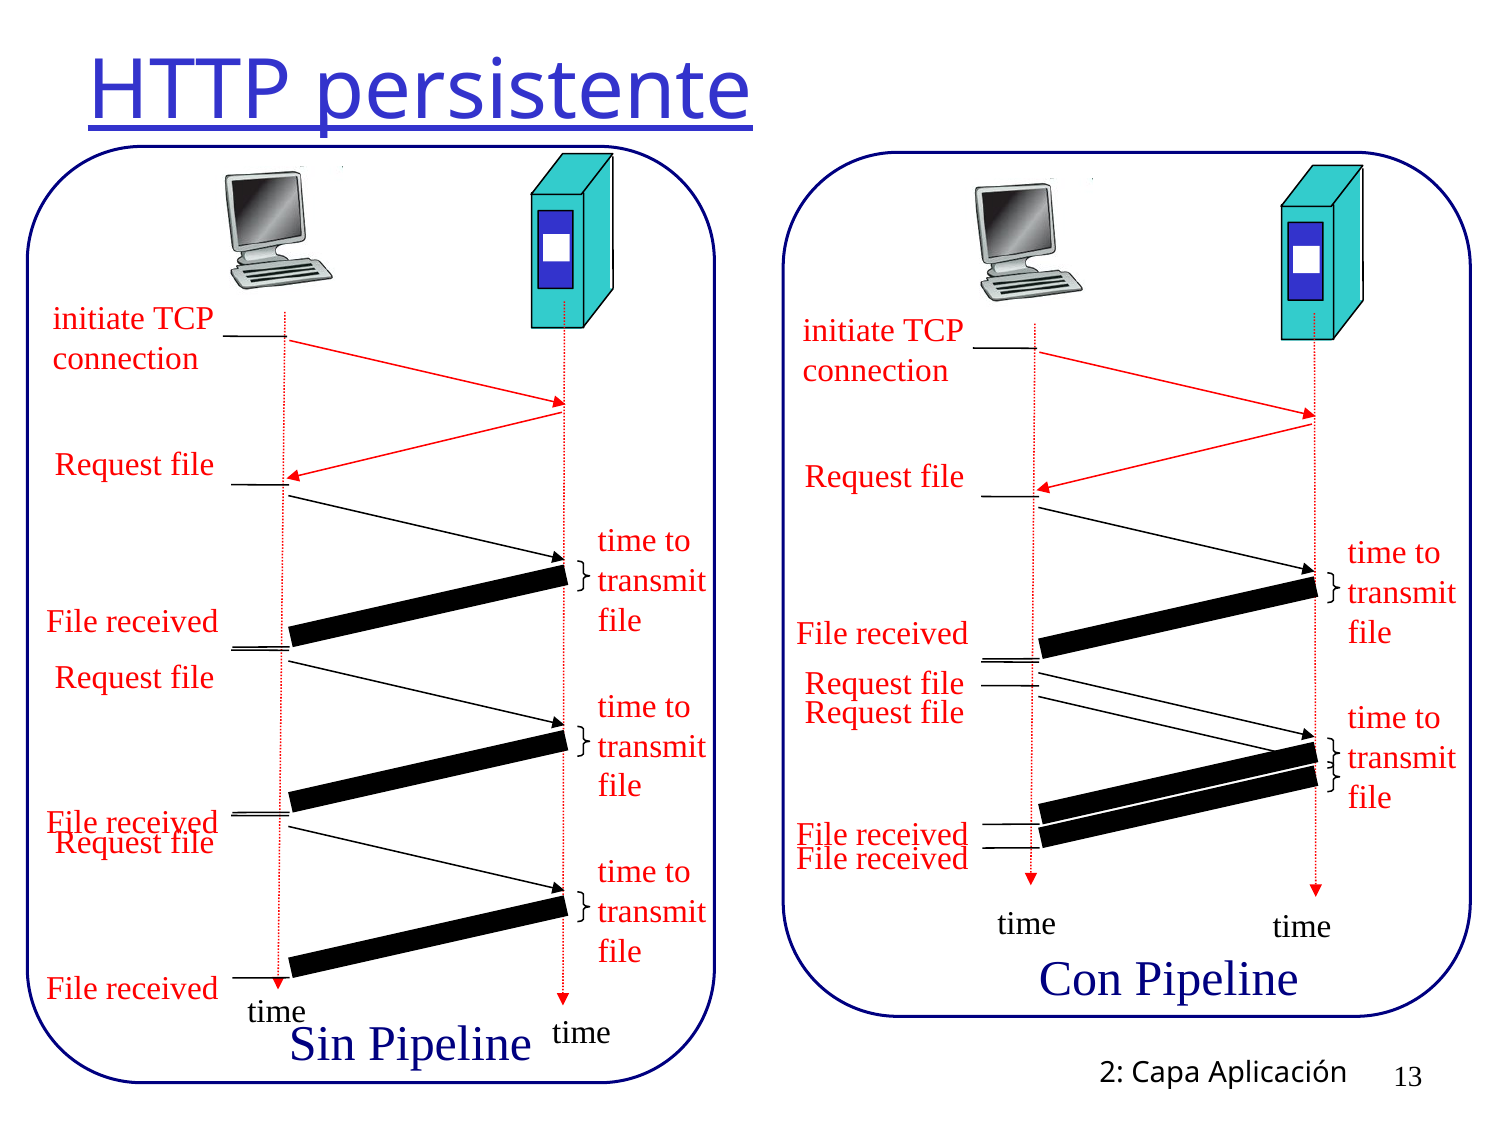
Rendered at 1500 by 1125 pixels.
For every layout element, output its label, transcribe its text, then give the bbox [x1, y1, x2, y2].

text_box File received [781, 828, 984, 884]
text_box Request file [39, 647, 230, 703]
text_box time to transmit file [582, 841, 730, 977]
text_box time to transmit file [1332, 522, 1480, 658]
text_box initiate TCP connection [37, 288, 230, 385]
text_box [1281, 165, 1363, 341]
text_box time [232, 981, 322, 1038]
text_box File received [31, 958, 234, 1014]
text_box Request file [39, 812, 230, 869]
text_box time [982, 893, 1072, 949]
text_box File received [781, 804, 984, 828]
text_box time [1257, 896, 1347, 952]
picture [950, 178, 1093, 307]
text_box [531, 153, 613, 329]
text_box File received [31, 591, 234, 648]
text_box time to transmit file [582, 510, 730, 647]
title HTTP persistente [87, 23, 1463, 151]
text_box Request file [39, 434, 230, 491]
text_box time to transmit file [582, 676, 730, 812]
text_box File received [781, 603, 984, 660]
text_box File received [31, 792, 234, 849]
text_box initiate TCP connection [787, 300, 980, 396]
text_box Con Pipeline [1024, 938, 1319, 1016]
text_box Request file [789, 446, 980, 503]
picture [200, 166, 343, 295]
text_box time [537, 1002, 627, 1059]
text_box Request file [789, 653, 980, 683]
text_box Request file [789, 683, 980, 739]
text_box time to transmit file [1332, 687, 1480, 824]
text_box Sin Pipeline [274, 1003, 569, 1081]
